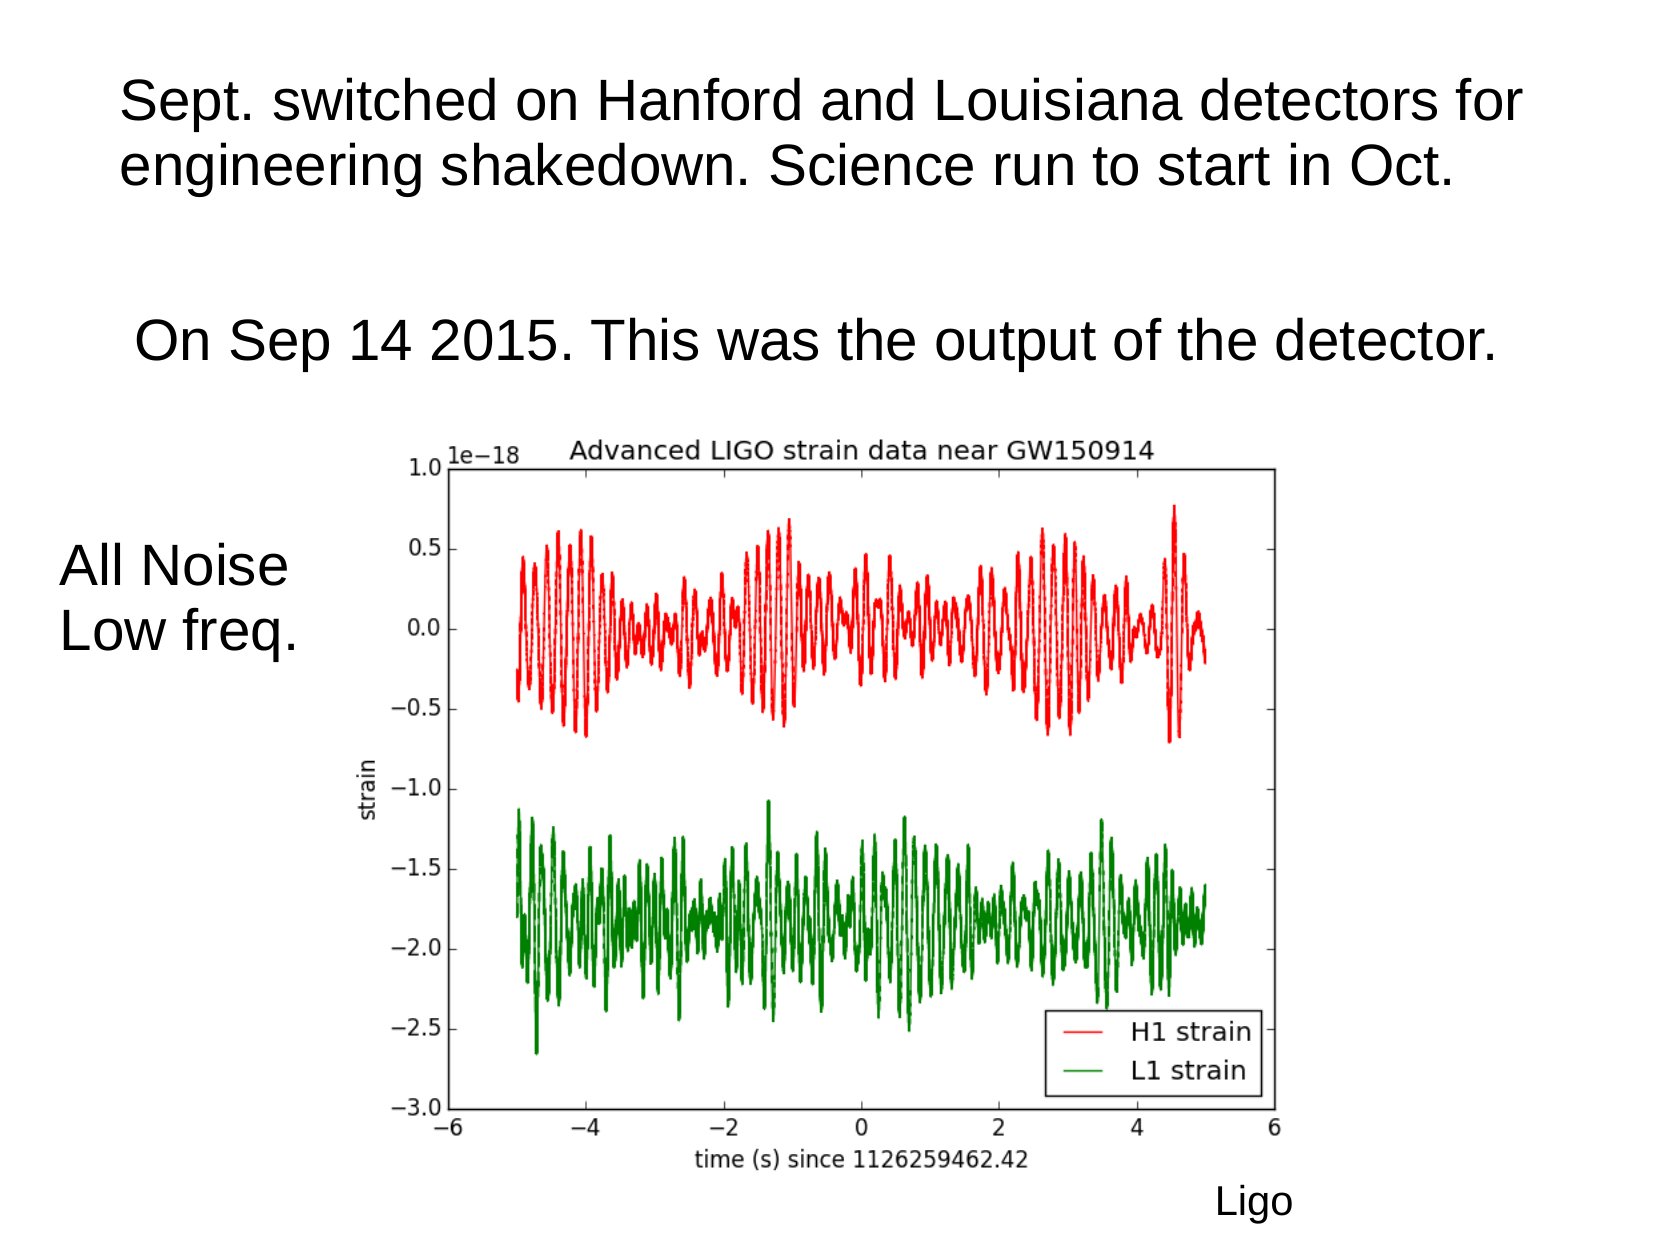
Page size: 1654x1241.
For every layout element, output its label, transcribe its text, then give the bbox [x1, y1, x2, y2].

text_box On Sep 14 2015. This was the output of the detector. [120, 300, 1516, 445]
text_box Sept. switched on Hanford and Louisiana detectors for engineering shakedown. Science run to start in Oct. [105, 60, 1542, 205]
picture [315, 389, 1381, 1189]
text_box Ligo [1200, 1170, 1309, 1232]
text_box All Noise Low freq. [45, 525, 315, 670]
